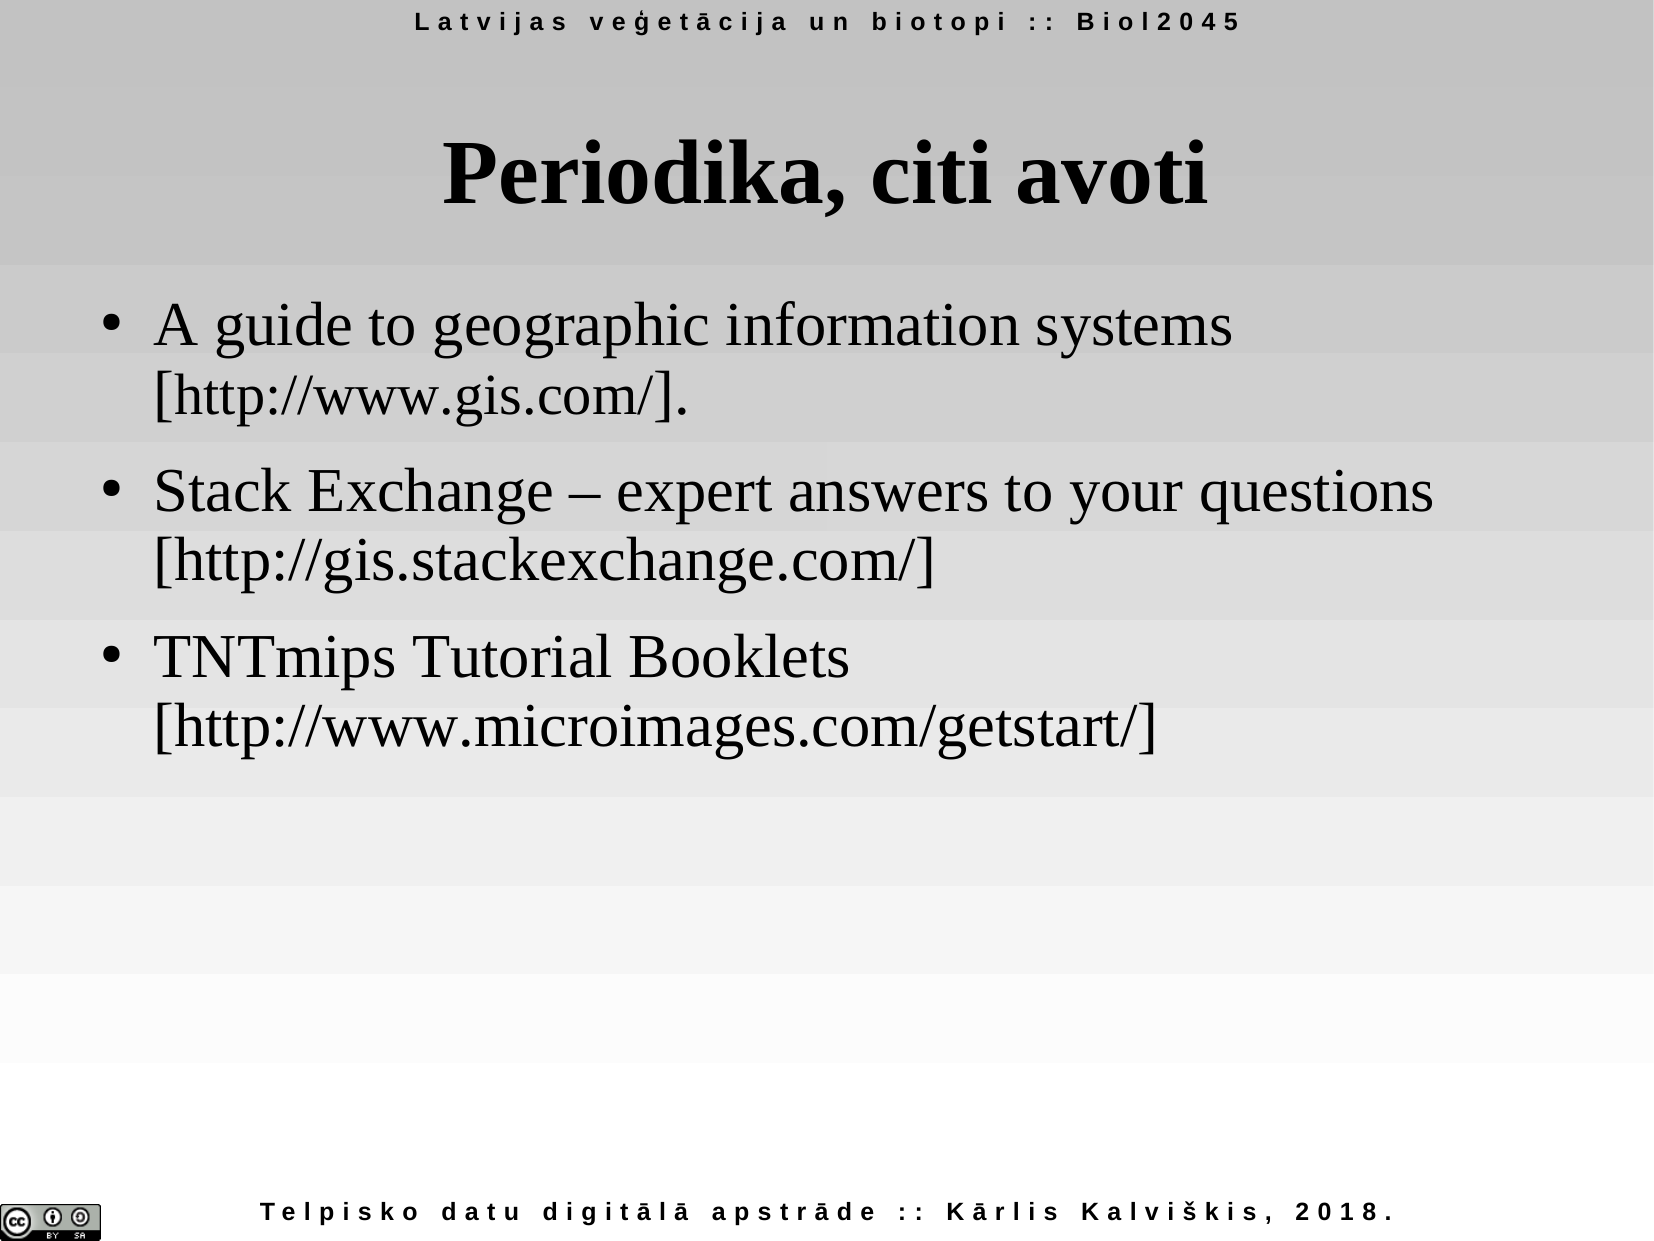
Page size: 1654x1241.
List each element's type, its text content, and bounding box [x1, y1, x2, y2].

list A guide to geographic information systems [http://www.gis.com/]. Stack Exchange – expert answers to your questions [http://gis.stackexchange.com/] TNTmips Tutorial Booklets [http://www.microimages.com/getstart/] [82, 289, 1571, 1098]
title Periodika, citi avoti [29, 49, 1625, 296]
picture [0, 0, 1654, 1241]
